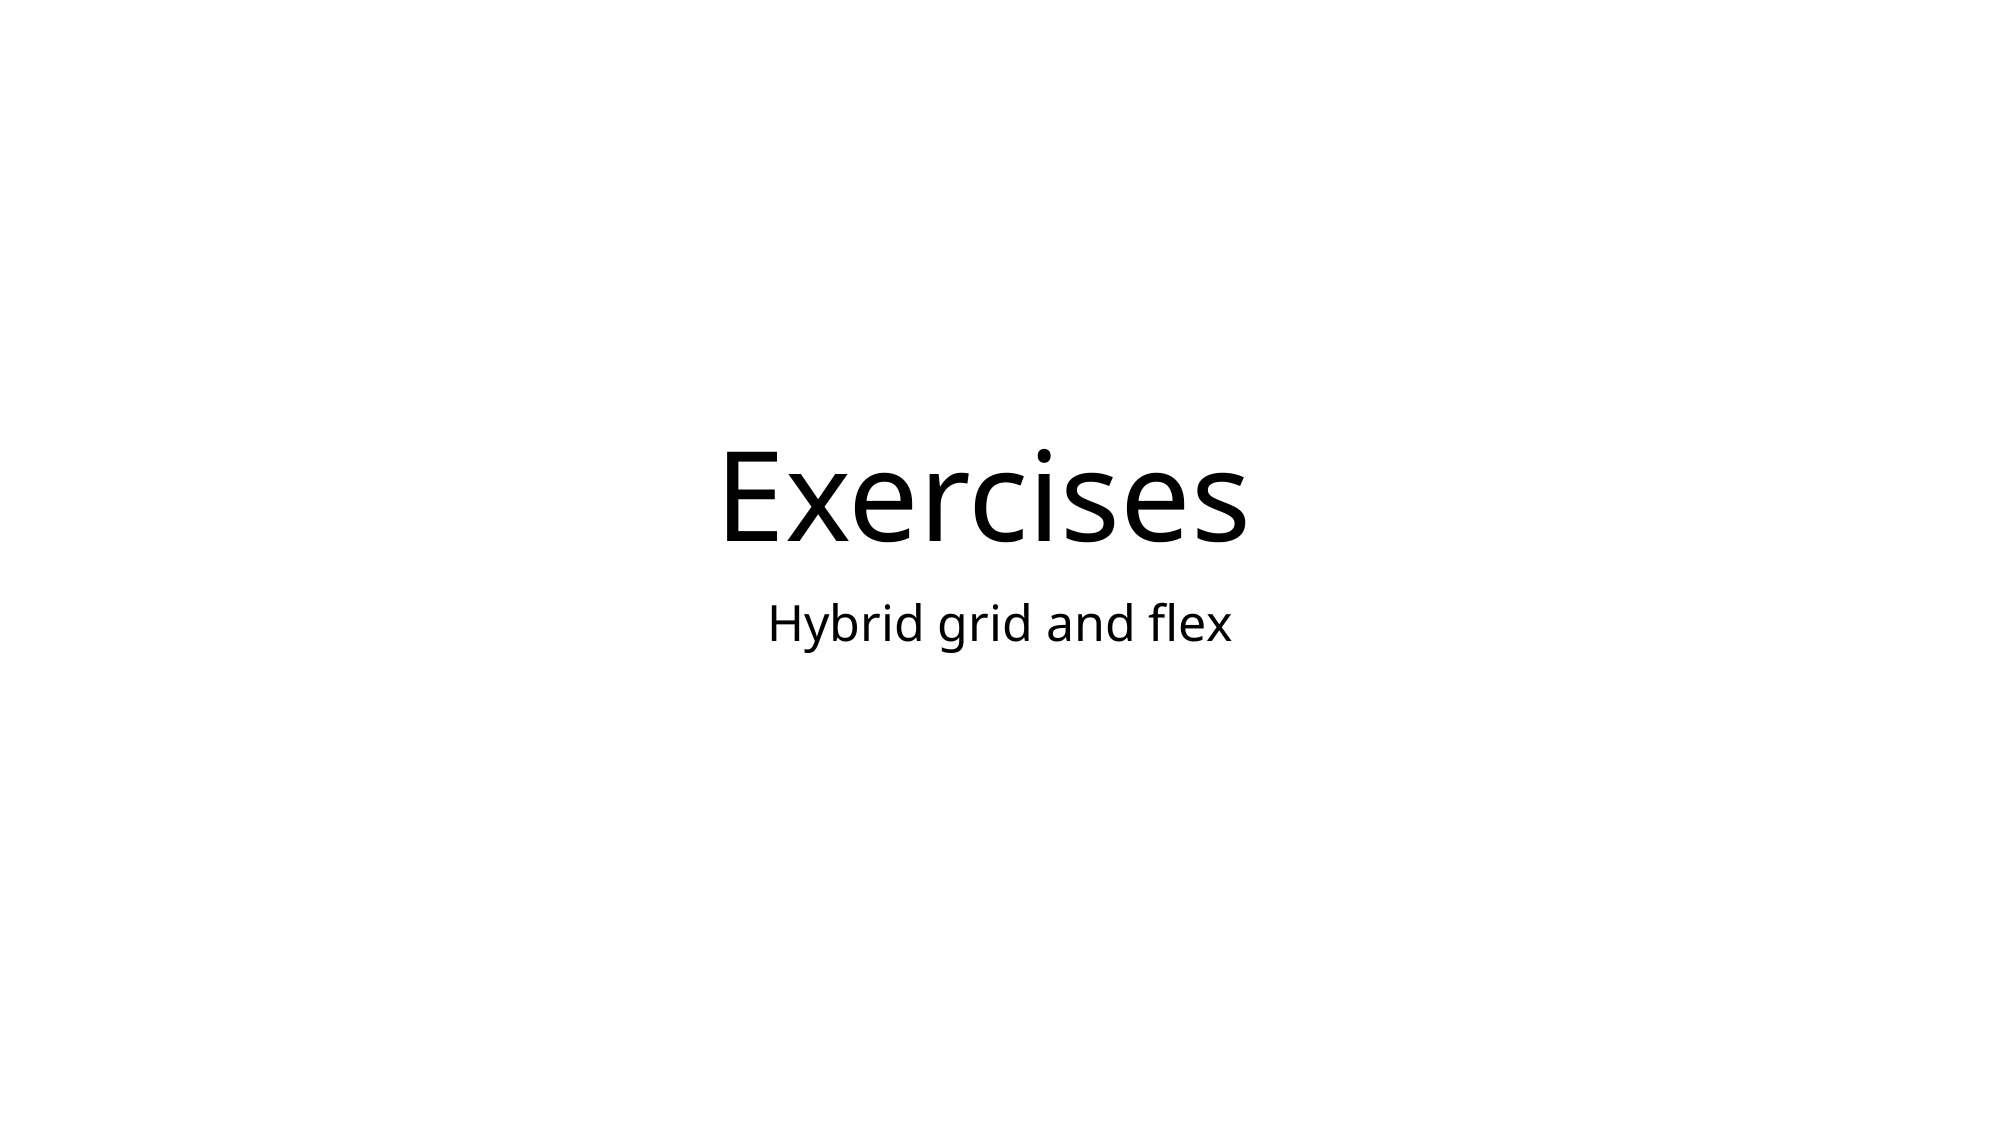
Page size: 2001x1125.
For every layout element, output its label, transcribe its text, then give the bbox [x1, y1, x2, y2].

subtitle Hybrid grid and flex [249, 590, 1750, 863]
title Exercises [249, 184, 1750, 576]
